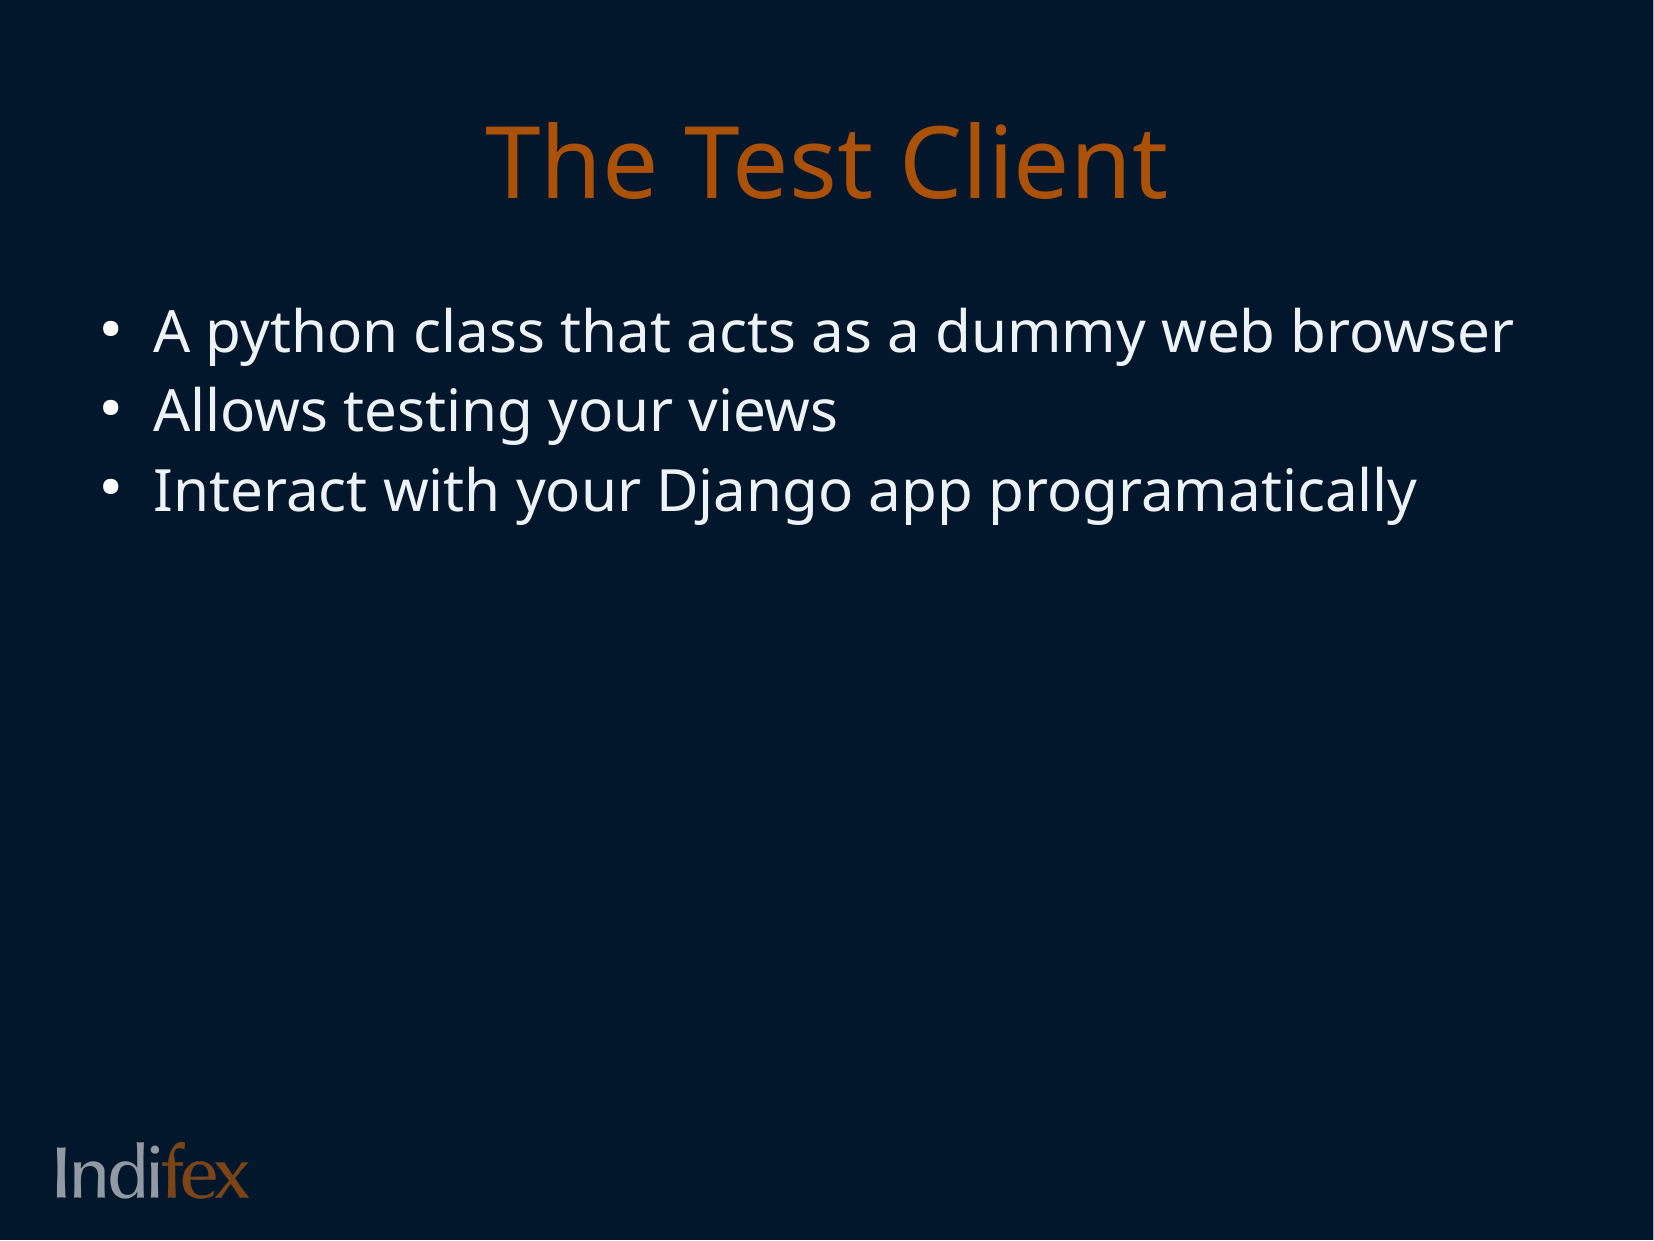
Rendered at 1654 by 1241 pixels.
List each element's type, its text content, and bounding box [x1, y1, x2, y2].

title The Test Client [82, 49, 1571, 257]
picture [56, 1142, 249, 1241]
list A python class that acts as a dummy web browser Allows testing your views Interact with your Django app programatically [82, 290, 1571, 1109]
